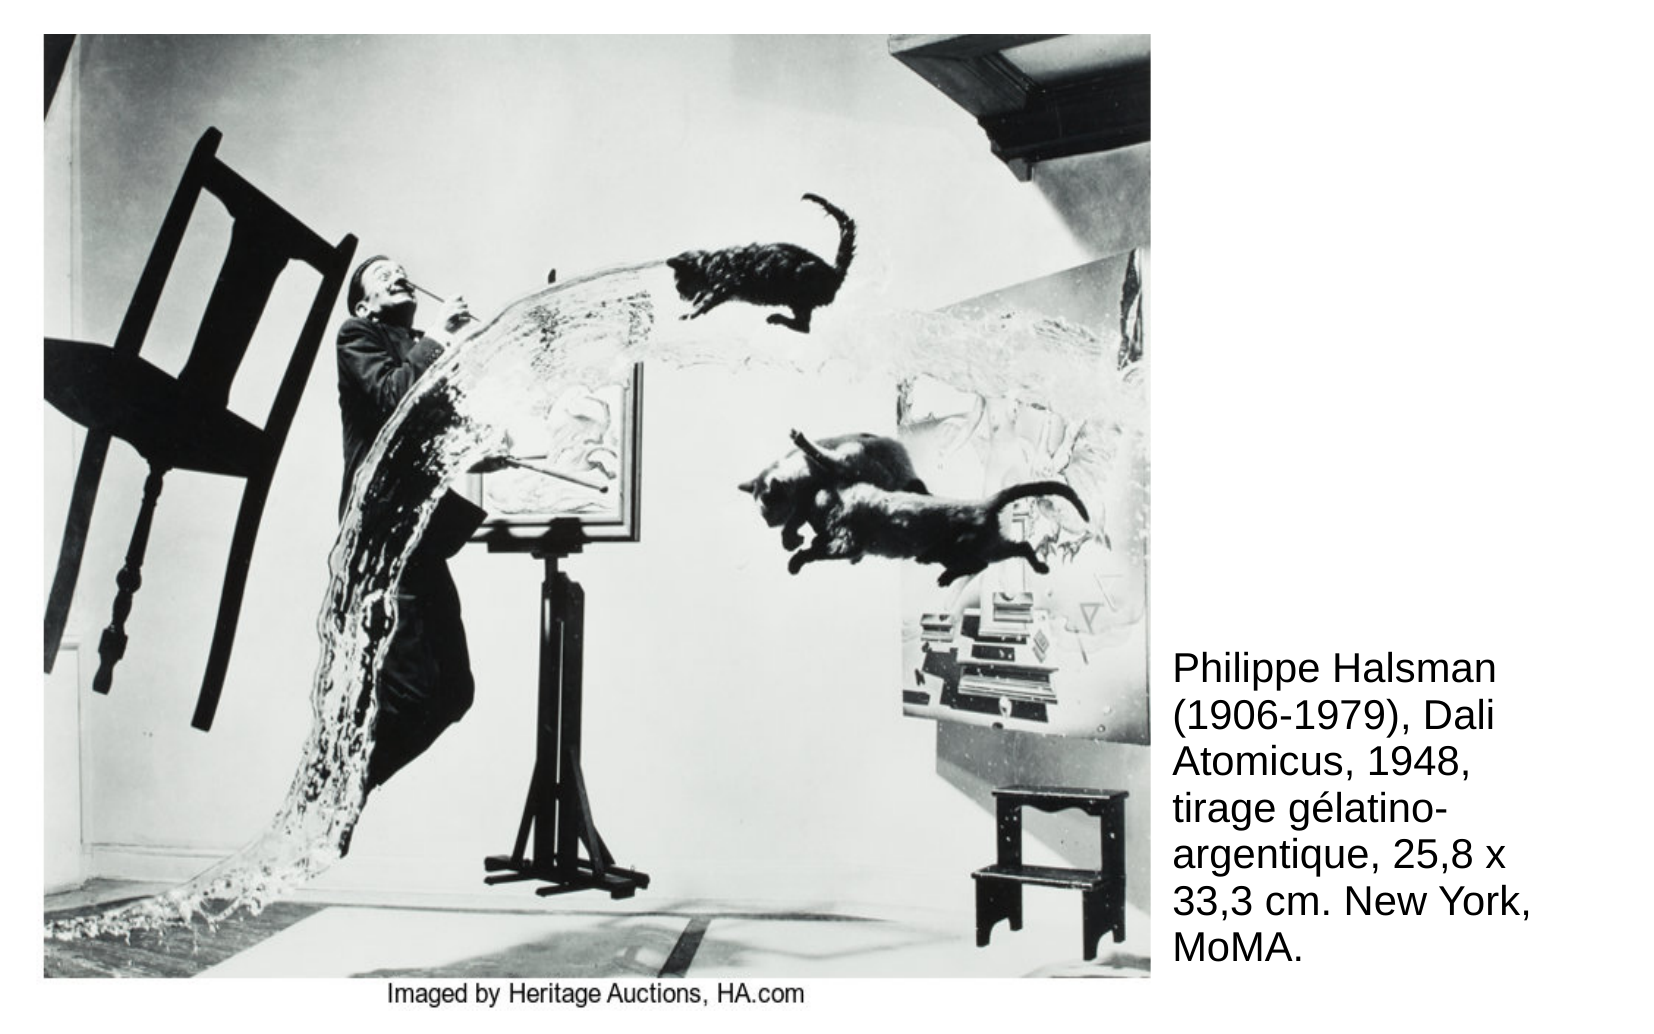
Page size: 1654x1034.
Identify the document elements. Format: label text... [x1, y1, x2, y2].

picture [25, 34, 1170, 1011]
text_box Philippe Halsman (1906-1979), Dali Atomicus, 1948, tirage gélatino-argentique, 25,8 x 33,3 cm. New York, MoMA. [1157, 637, 1572, 978]
